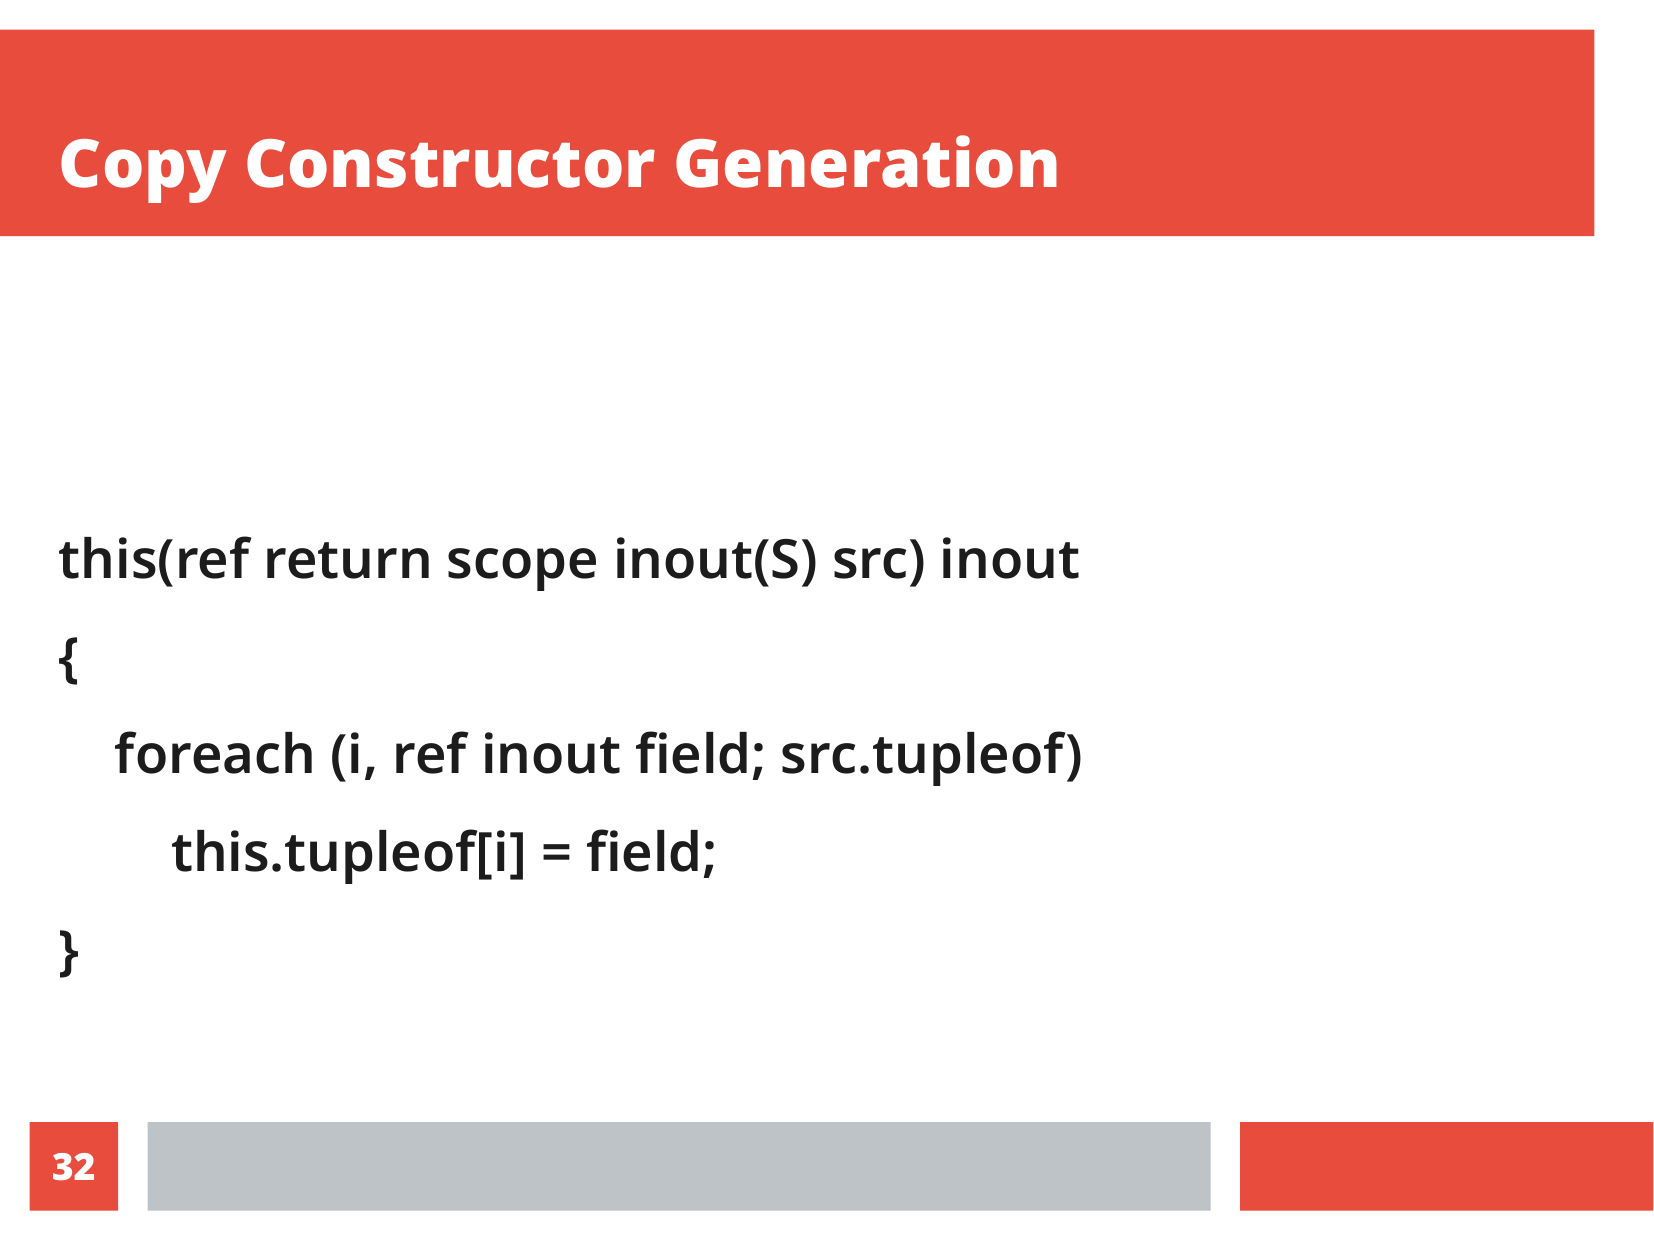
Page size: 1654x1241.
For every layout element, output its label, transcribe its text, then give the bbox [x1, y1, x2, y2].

list this(ref return scope inout(S) src) inout { foreach (i, ref inout field; src.tupleof) this.tupleof[i] = field; } [59, 324, 1565, 1093]
title Copy Constructor Generation [59, 59, 1595, 207]
